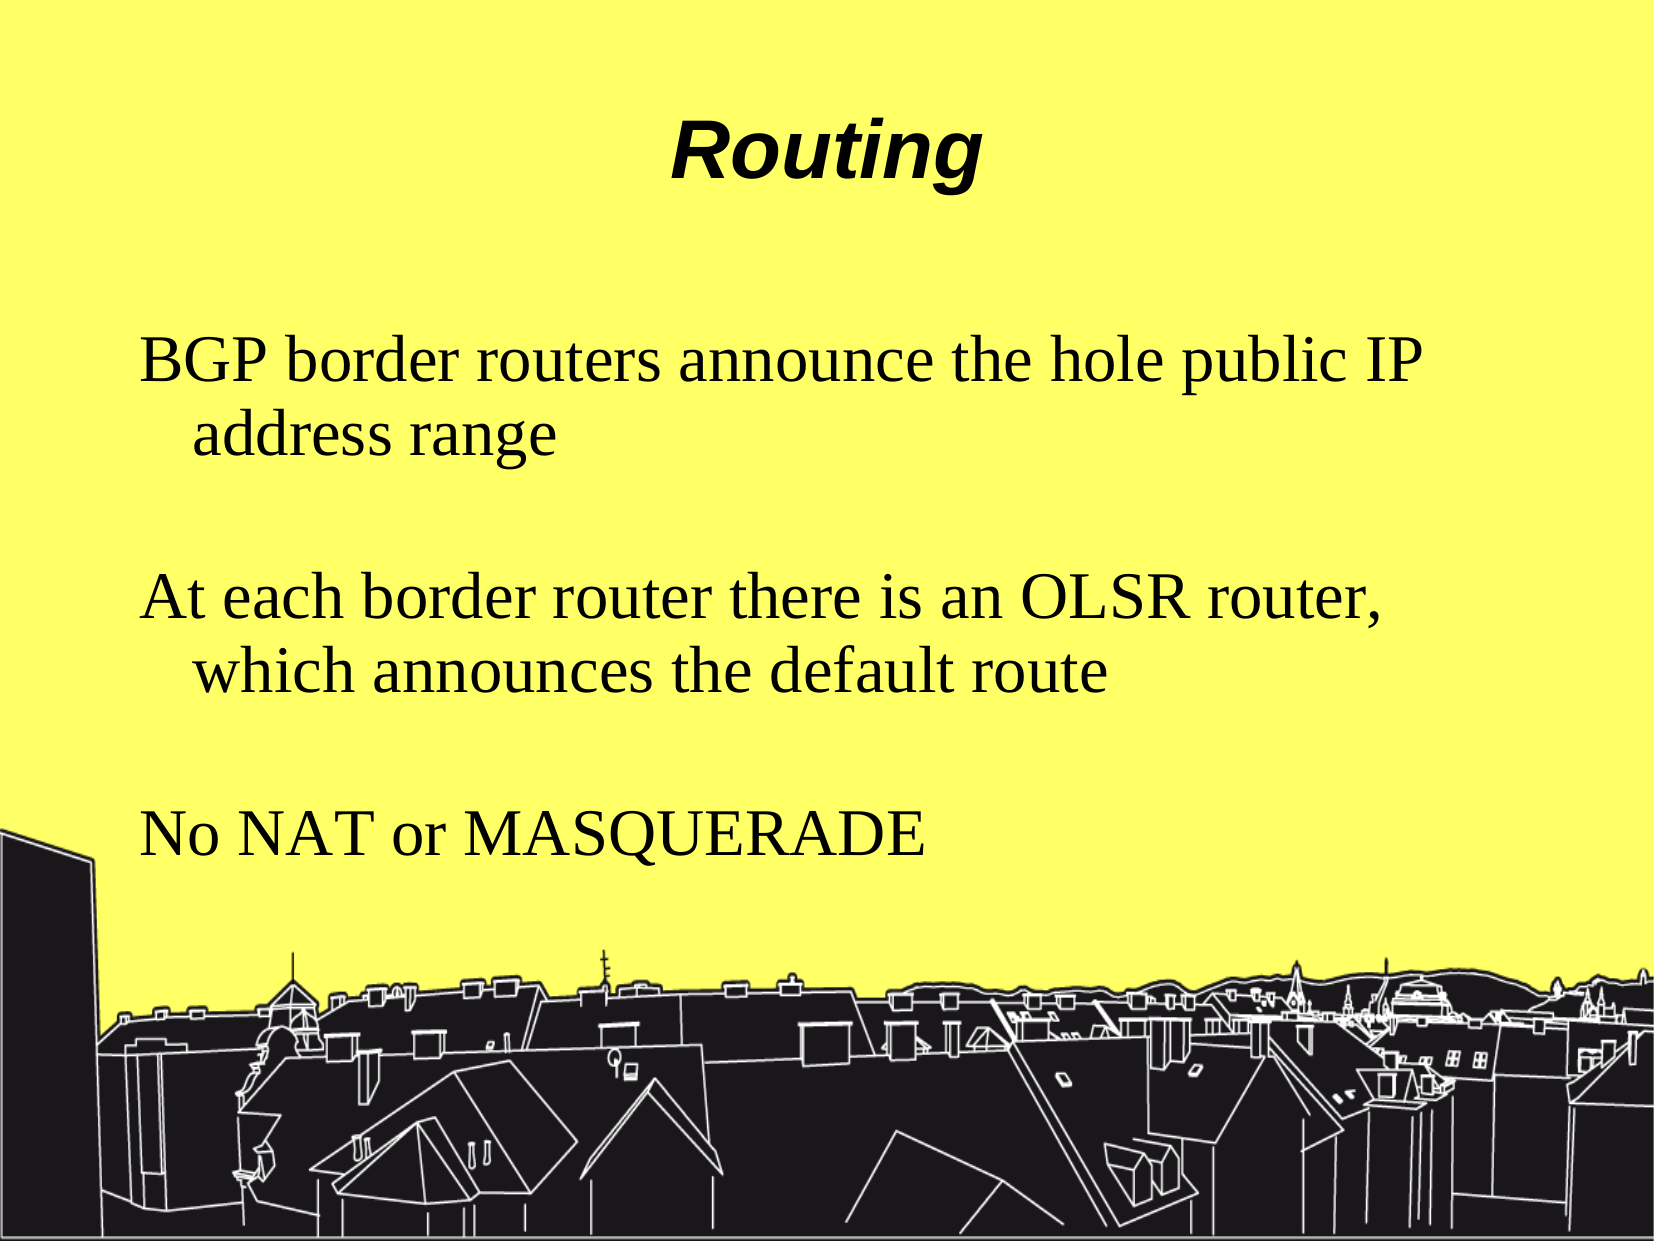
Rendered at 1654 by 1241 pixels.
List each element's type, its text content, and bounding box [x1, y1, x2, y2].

list BGP border routers announce the hole public IP address range At each border router there is an OLSR router, which announces the default route No NAT or MASQUERADE [121, 322, 1561, 1118]
picture [0, 827, 1654, 1241]
title Routing [121, 46, 1534, 254]
